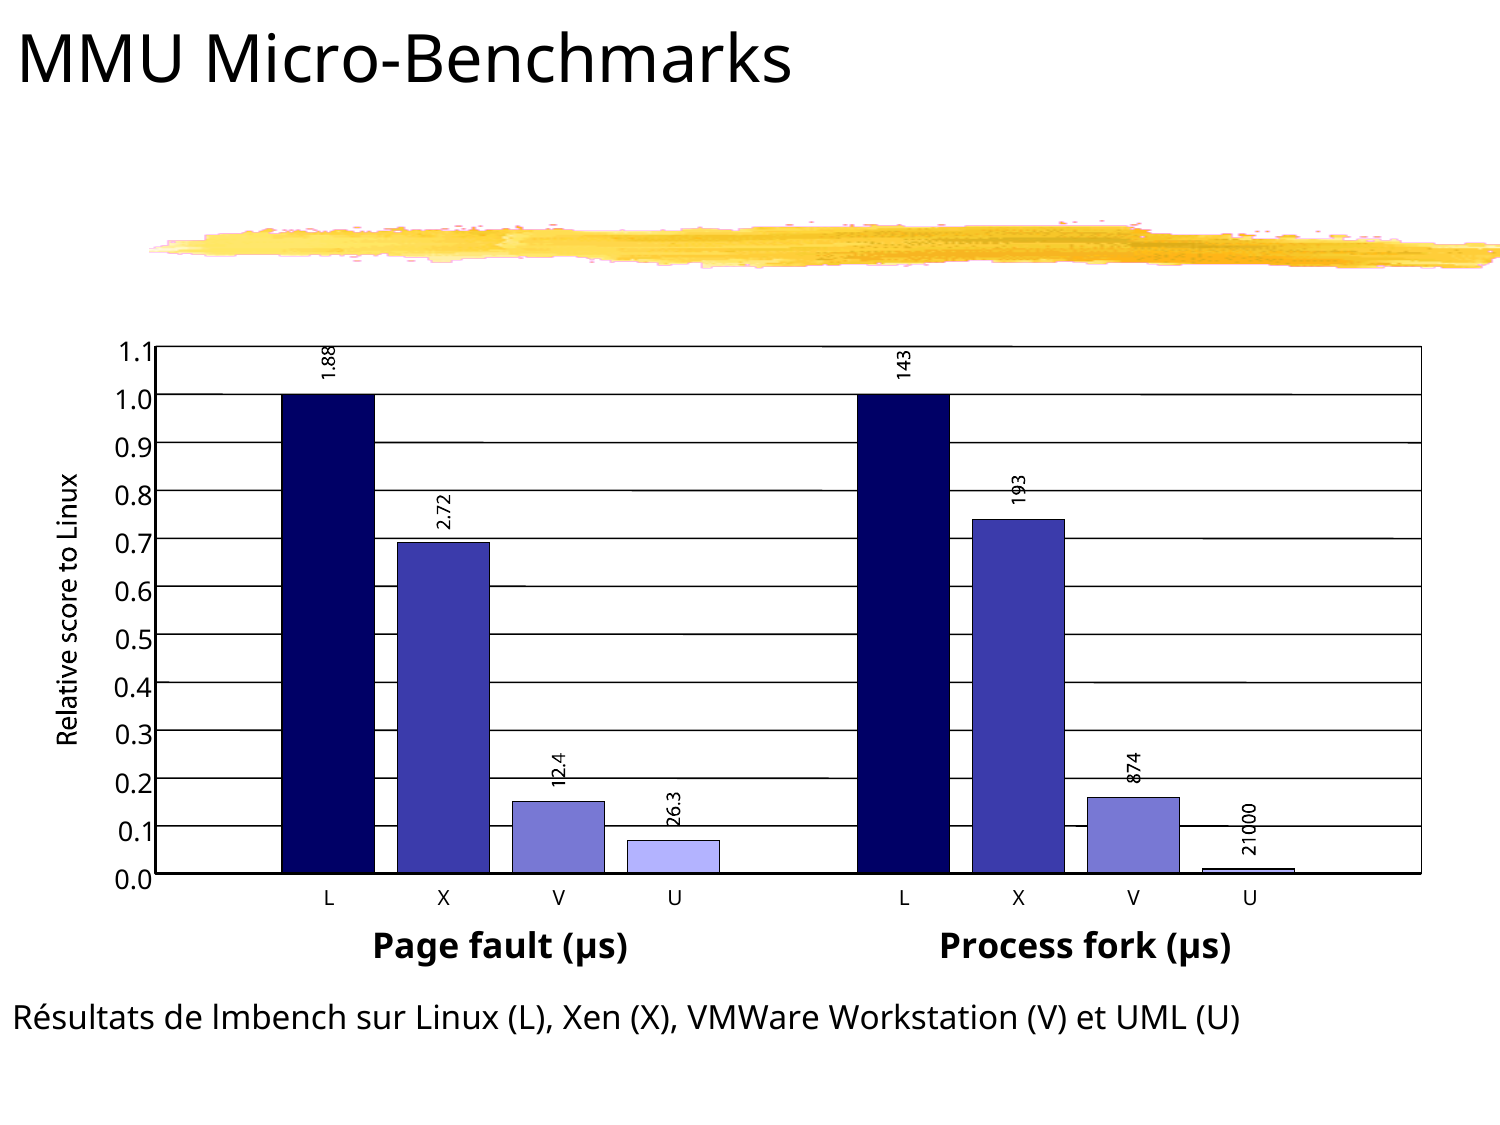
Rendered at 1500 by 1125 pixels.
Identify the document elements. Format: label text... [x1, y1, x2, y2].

text_box [1241, 804, 1256, 824]
text_box V [1127, 882, 1141, 912]
text_box [397, 542, 490, 872]
text_box L [898, 882, 910, 912]
text_box 0.8 [114, 477, 153, 514]
text_box L [323, 882, 335, 912]
text_box [857, 394, 950, 872]
text_box 0.3 [115, 716, 154, 754]
text_box [1011, 499, 1026, 504]
text_box [666, 806, 681, 816]
text_box [1202, 868, 1295, 872]
text_box [972, 519, 1065, 872]
text_box [436, 520, 451, 530]
text_box [627, 840, 720, 872]
text_box Résultats de lmbench sur Linux (L), Xen (X), VMWare Workstation (V) et UML (U) [11, 993, 1243, 1040]
text_box 0.7 [114, 524, 153, 562]
picture [149, 215, 1500, 279]
text_box [62, 664, 77, 679]
text_box [56, 731, 77, 745]
text_box U [1242, 882, 1258, 912]
text_box [896, 351, 911, 360]
title MMU Micro-Benchmarks [1, 0, 1277, 110]
text_box [58, 686, 77, 695]
text_box 0.0 [114, 860, 153, 898]
text_box [321, 347, 336, 366]
text_box [61, 619, 77, 631]
text_box [436, 505, 451, 515]
text_box [61, 579, 77, 593]
text_box U [667, 882, 683, 912]
text_box 0.6 [114, 572, 153, 610]
text_box [1011, 475, 1026, 485]
text_box X [1012, 882, 1025, 912]
text_box [61, 593, 77, 601]
text_box V [552, 882, 566, 912]
text_box [61, 696, 77, 709]
text_box [1087, 797, 1180, 872]
text_box 0.3 [118, 726, 126, 742]
text_box [58, 563, 77, 572]
text_box [896, 360, 911, 371]
text_box [1242, 838, 1256, 844]
text_box [1011, 485, 1026, 495]
text_box [62, 521, 77, 525]
text_box [61, 603, 77, 618]
text_box [551, 753, 566, 763]
text_box [62, 680, 77, 684]
text_box [61, 633, 77, 643]
text_box [666, 817, 680, 827]
text_box 0.1 [117, 812, 154, 850]
text_box [1126, 752, 1141, 763]
text_box 1.0 [114, 380, 153, 418]
text_box [512, 801, 605, 872]
text_box [1126, 763, 1141, 773]
text_box [666, 792, 681, 801]
text_box [1241, 825, 1256, 835]
text_box [1126, 774, 1141, 784]
text_box [1241, 846, 1256, 856]
text_box 0.5 [118, 631, 126, 647]
text_box [61, 505, 77, 518]
text_box [56, 526, 77, 538]
text_box 0.5 [115, 620, 154, 658]
text_box [551, 782, 566, 787]
text_box [61, 650, 77, 664]
text_box [62, 489, 77, 502]
text_box [551, 768, 566, 778]
text_box [61, 716, 77, 730]
text_box 0.9 [114, 429, 153, 466]
text_box [62, 473, 77, 487]
text_box 0.4 [113, 668, 153, 706]
text_box Page fault (µs) [372, 920, 628, 970]
text_box [321, 374, 336, 379]
text_box [281, 394, 375, 872]
text_box 1.1 [117, 332, 157, 370]
text_box [61, 547, 77, 562]
text_box [896, 374, 911, 379]
text_box Process fork (µs) [938, 920, 1232, 970]
text_box 0.2 [114, 764, 153, 802]
text_box X [437, 882, 451, 912]
text_box [436, 495, 451, 504]
